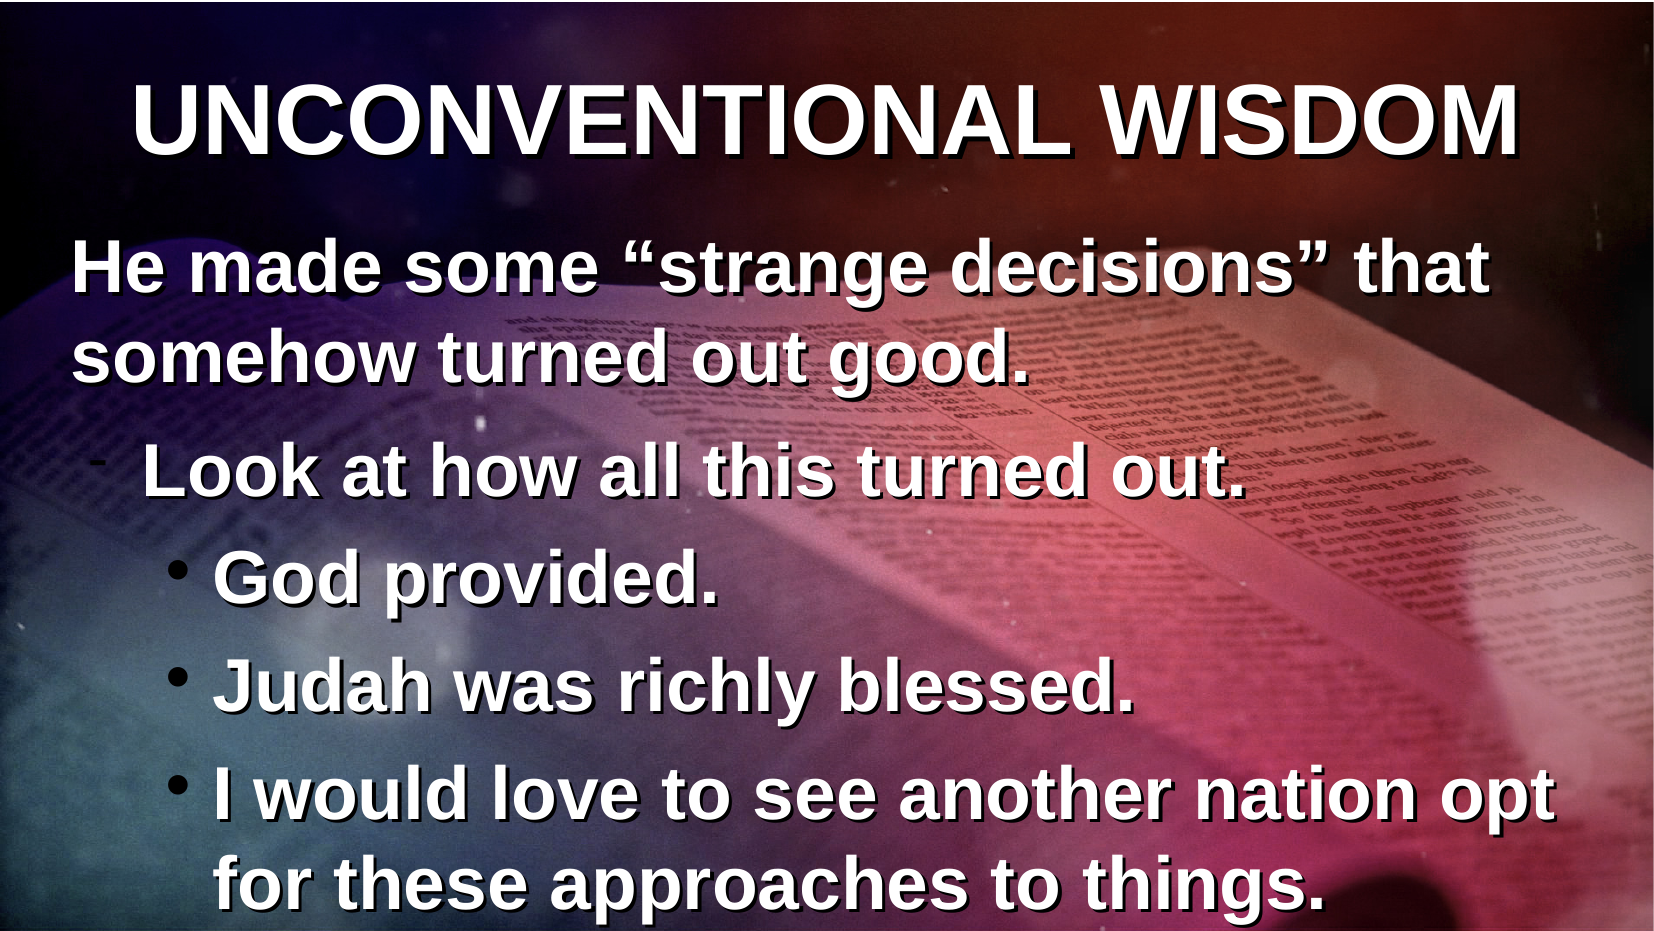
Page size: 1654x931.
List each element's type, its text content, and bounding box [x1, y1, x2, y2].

picture [0, 2, 1654, 217]
text_box UNCONVENTIONAL WISDOM [82, 37, 1571, 193]
text_box He made some “strange decisions” that somehow turned out good. Look at how all this turned out. God provided. Judah was richly blessed. I would love to see another nation opt for these approaches to things. [0, 217, 1654, 931]
